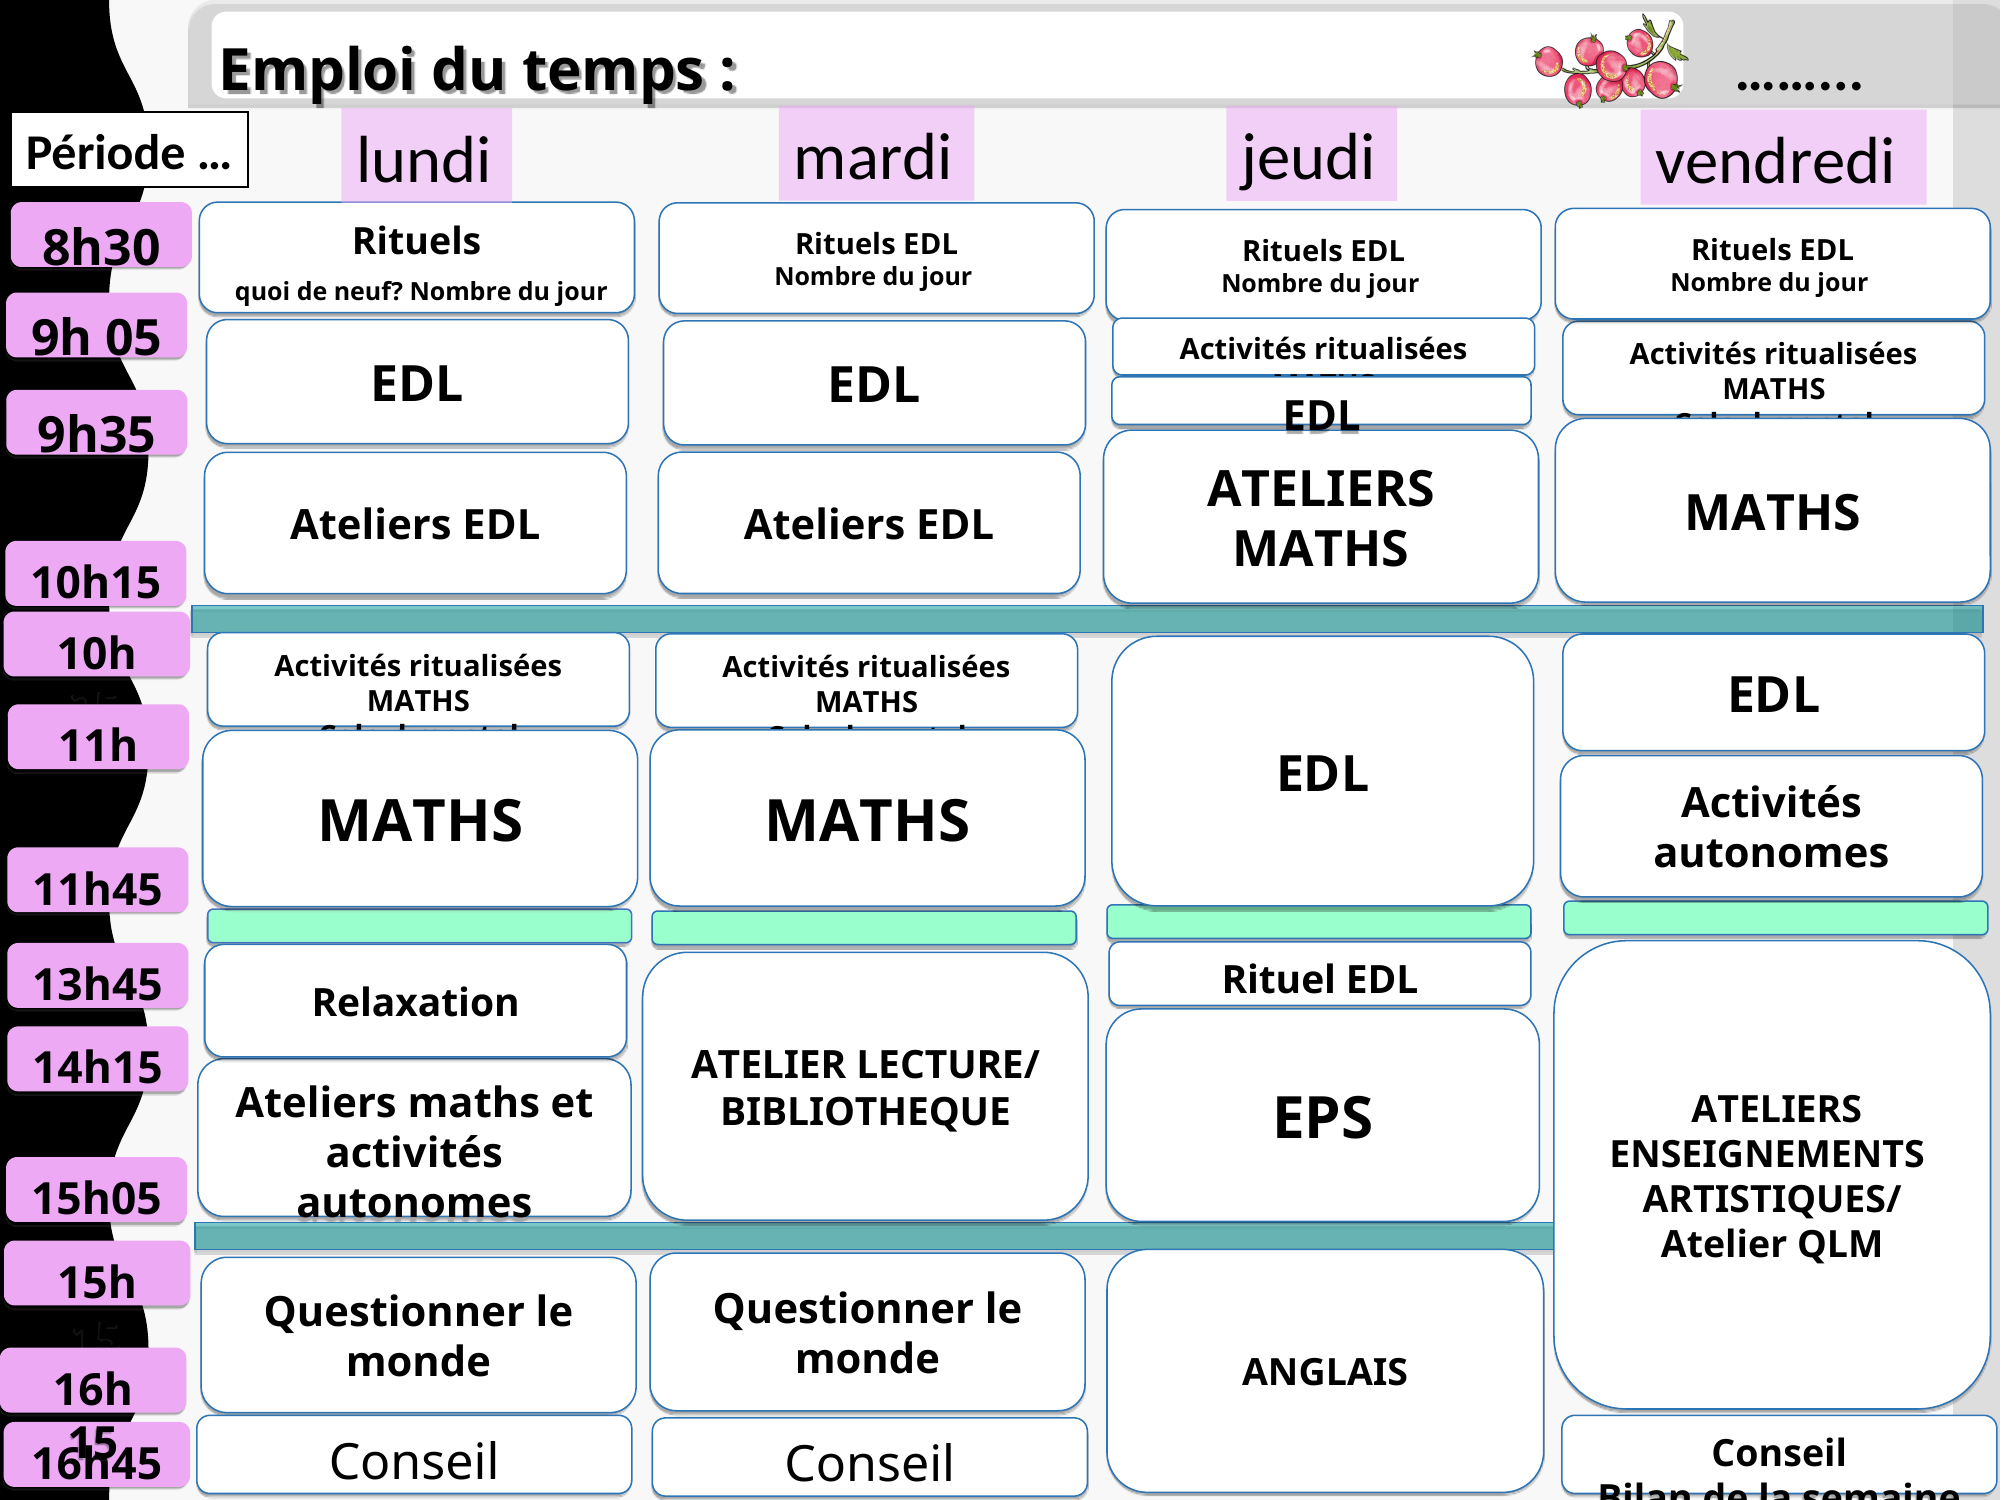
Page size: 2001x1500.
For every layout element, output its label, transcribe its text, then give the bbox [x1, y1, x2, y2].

text_box ATELIERS ENSEIGNEMENTS ARTISTIQUES/ Atelier QLM [1553, 940, 1991, 1409]
text_box MATHS [202, 730, 638, 907]
text_box [652, 911, 1077, 945]
text_box EDL [663, 320, 1086, 445]
text_box Questionner le monde [650, 1253, 1086, 1411]
text_box Conseil [652, 1417, 1088, 1497]
text_box MATHS [650, 729, 1086, 907]
text_box ANGLAIS [1106, 1249, 1544, 1493]
text_box ATELIERS MATHS [1103, 430, 1539, 604]
text_box Emploi du temps : [192, 19, 763, 116]
picture [1531, 13, 1689, 109]
text_box [207, 909, 632, 943]
text_box Activités ritualisées MATHS Calcul mental [207, 632, 630, 727]
text_box 11h [7, 704, 189, 770]
text_box ……... [1720, 25, 1879, 110]
text_box Rituels quoi de neuf? Nombre du jour [199, 202, 635, 313]
text_box EDL [1562, 634, 1985, 751]
text_box Conseil Bilan de la semaine [1561, 1415, 1997, 1494]
text_box Conseil [196, 1415, 632, 1494]
text_box 11h45 [7, 847, 189, 913]
text_box Activités ritualisées MATHS Calcul mental [1562, 321, 1985, 415]
text_box Rituel EDL [1109, 941, 1531, 1006]
text_box 9h35 [6, 389, 188, 455]
text_box [1563, 901, 1988, 935]
text_box Activités autonomes [1560, 755, 1983, 897]
text_box 16h 15 [0, 1347, 187, 1413]
text_box 14h15 [7, 1026, 189, 1092]
text_box Ateliers maths et activités autonomes [197, 1058, 632, 1217]
text_box jeudi [1226, 106, 1397, 201]
text_box ATELIER LECTURE/ BIBLIOTHEQUE [642, 952, 1089, 1221]
text_box EDL [1316, 405, 1328, 425]
text_box 15h05 [6, 1157, 188, 1222]
text_box EDL [1111, 376, 1532, 425]
text_box 13h45 [7, 942, 189, 1008]
text_box EDL [206, 319, 629, 444]
text_box lundi [341, 116, 512, 203]
text_box 9h 05 [6, 292, 188, 358]
text_box Rituels EDL Nombre du jour [1555, 208, 1991, 320]
text_box [192, 606, 1983, 633]
text_box [1107, 904, 1532, 939]
text_box 16h45 [3, 1421, 191, 1487]
text_box [188, 0, 2000, 105]
text_box 10h 25 [3, 611, 191, 677]
text_box Ateliers EDL [658, 452, 1081, 594]
text_box Rituels EDL Nombre du jour [1106, 209, 1542, 319]
text_box 8h30 [10, 202, 192, 267]
text_box Période … [11, 112, 248, 187]
text_box Relaxation [204, 944, 627, 1057]
text_box Questionner le monde [201, 1257, 637, 1413]
text_box vendredi [1641, 110, 1927, 205]
text_box [195, 1223, 1553, 1249]
text_box mardi [779, 106, 974, 201]
text_box Ateliers EDL [204, 452, 627, 594]
text_box MATHS [1555, 418, 1991, 603]
text_box Activités ritualisées MATHS Calcul mental [655, 633, 1078, 728]
text_box EDL [1111, 636, 1534, 906]
text_box 15h 15 [4, 1240, 191, 1306]
text_box 10h15 [5, 540, 187, 606]
text_box Rituels EDL Nombre du jour [659, 202, 1095, 314]
text_box EPS [1106, 1008, 1540, 1222]
text_box Activités ritualisées MATHS [1112, 318, 1535, 376]
